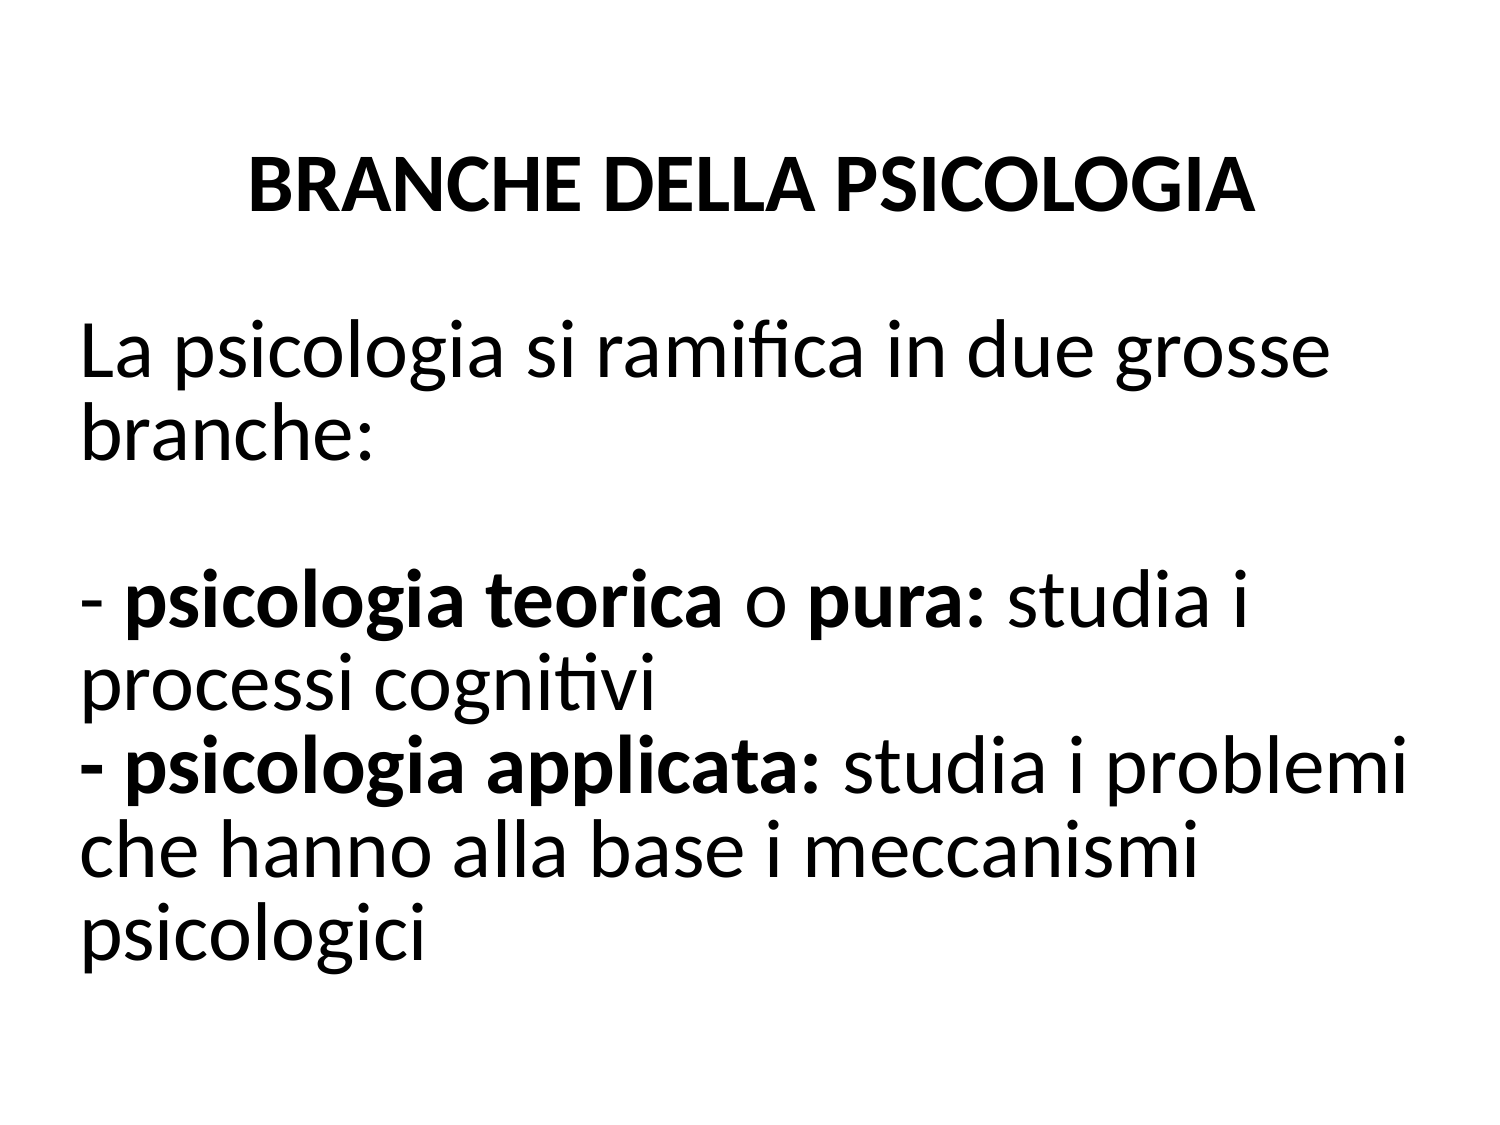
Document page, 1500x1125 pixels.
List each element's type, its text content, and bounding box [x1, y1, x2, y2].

title BRANCHE DELLA PSICOLOGIA La psicologia si ramifica in due grosse branche: - psicologia teorica o pura: studia i processi cognitivi - psicologia applicata: studia i problemi che hanno alla base i meccanismi psicologici [79, 57, 1430, 1073]
